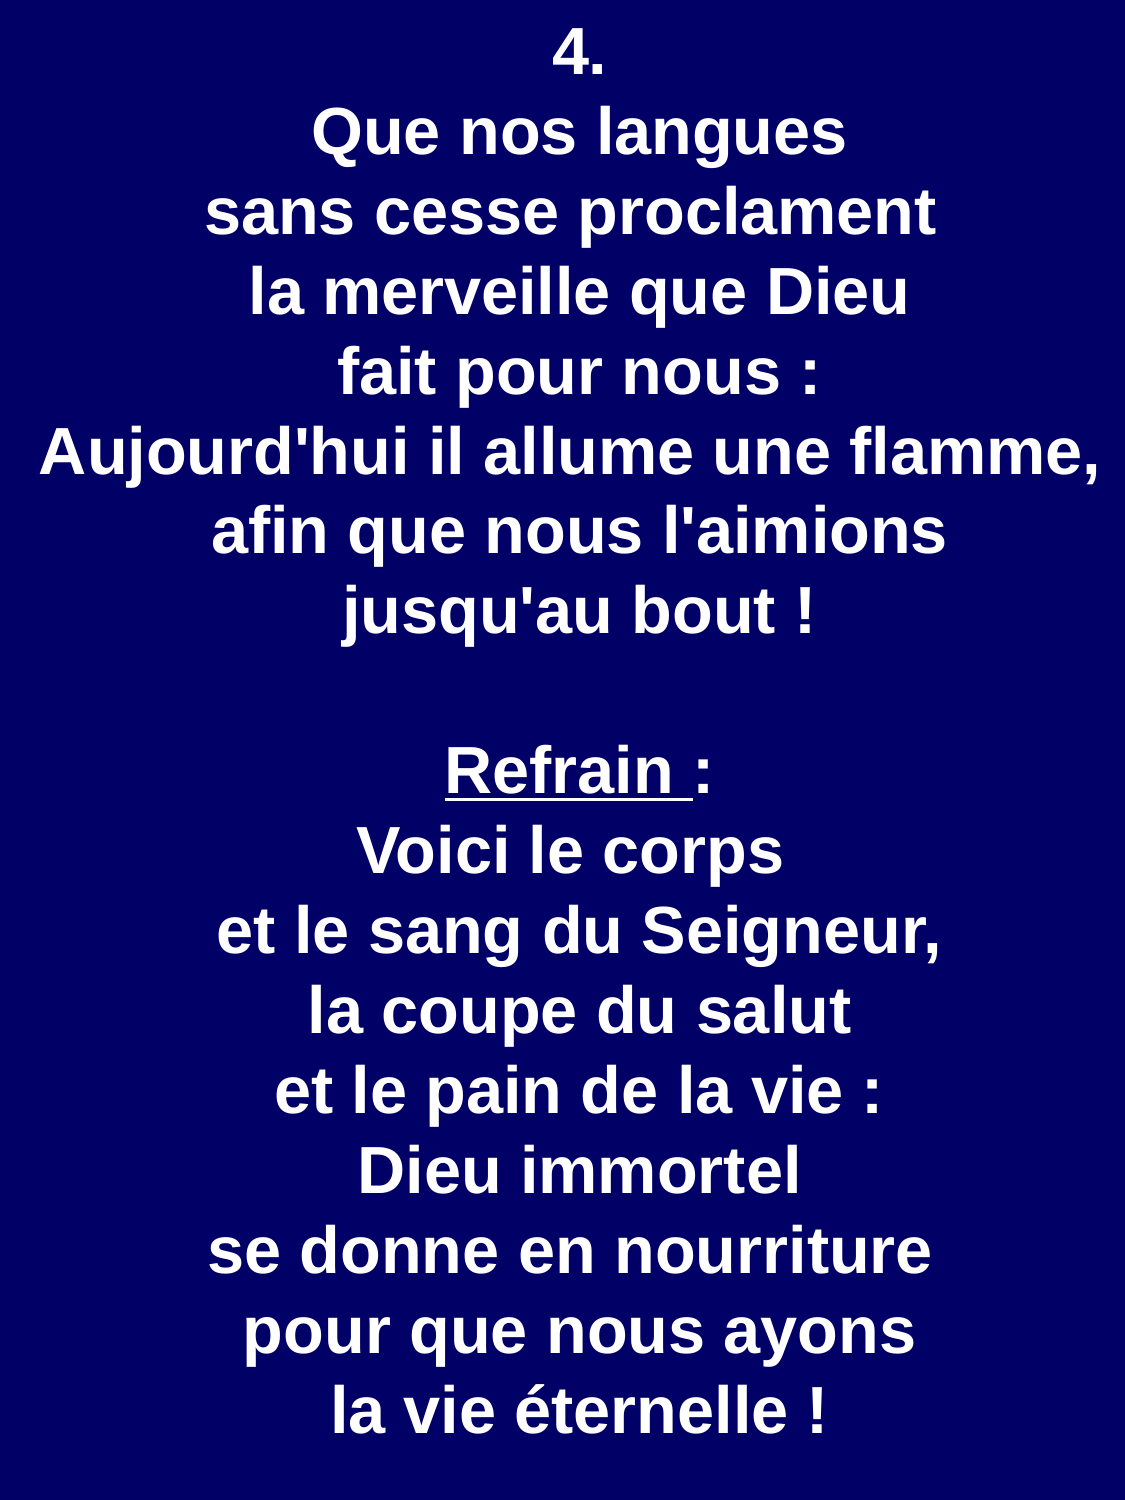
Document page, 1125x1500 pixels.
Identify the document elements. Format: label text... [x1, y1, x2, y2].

text_box 4. Que nos langues sans cesse proclament la merveille que Dieu fait pour nous : Aujourd'hui il allume une flamme, afin que nous l'aimions jusqu'au bout ! Refrain : Voici le corps et le sang du Seigneur, la coupe du salut et le pain de la vie : Dieu immortel se donne en nourriture pour que nous ayons la vie éternelle ! [0, 0, 1125, 1420]
